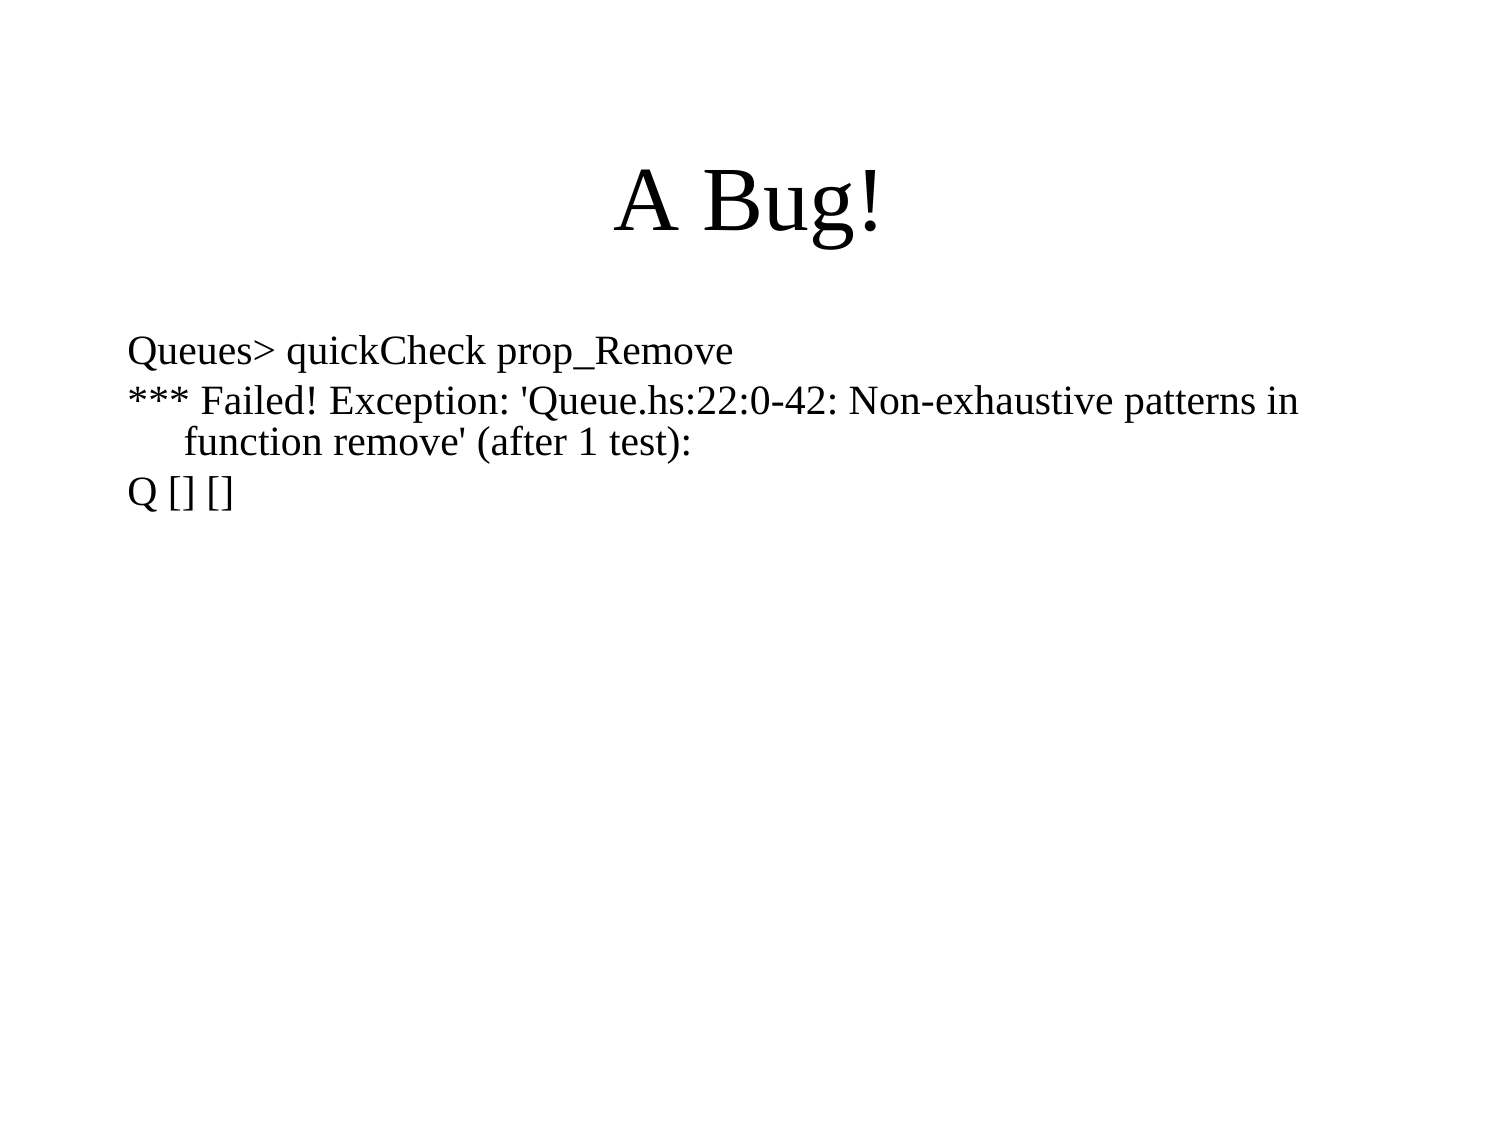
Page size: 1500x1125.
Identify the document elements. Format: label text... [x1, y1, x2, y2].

title A Bug! [112, 99, 1388, 288]
list Queues> quickCheck prop_Remove *** Failed! Exception: 'Queue.hs:22:0-42: Non-exhaustive patterns in function remove' (after 1 test): Q [] [] [112, 324, 1388, 1000]
